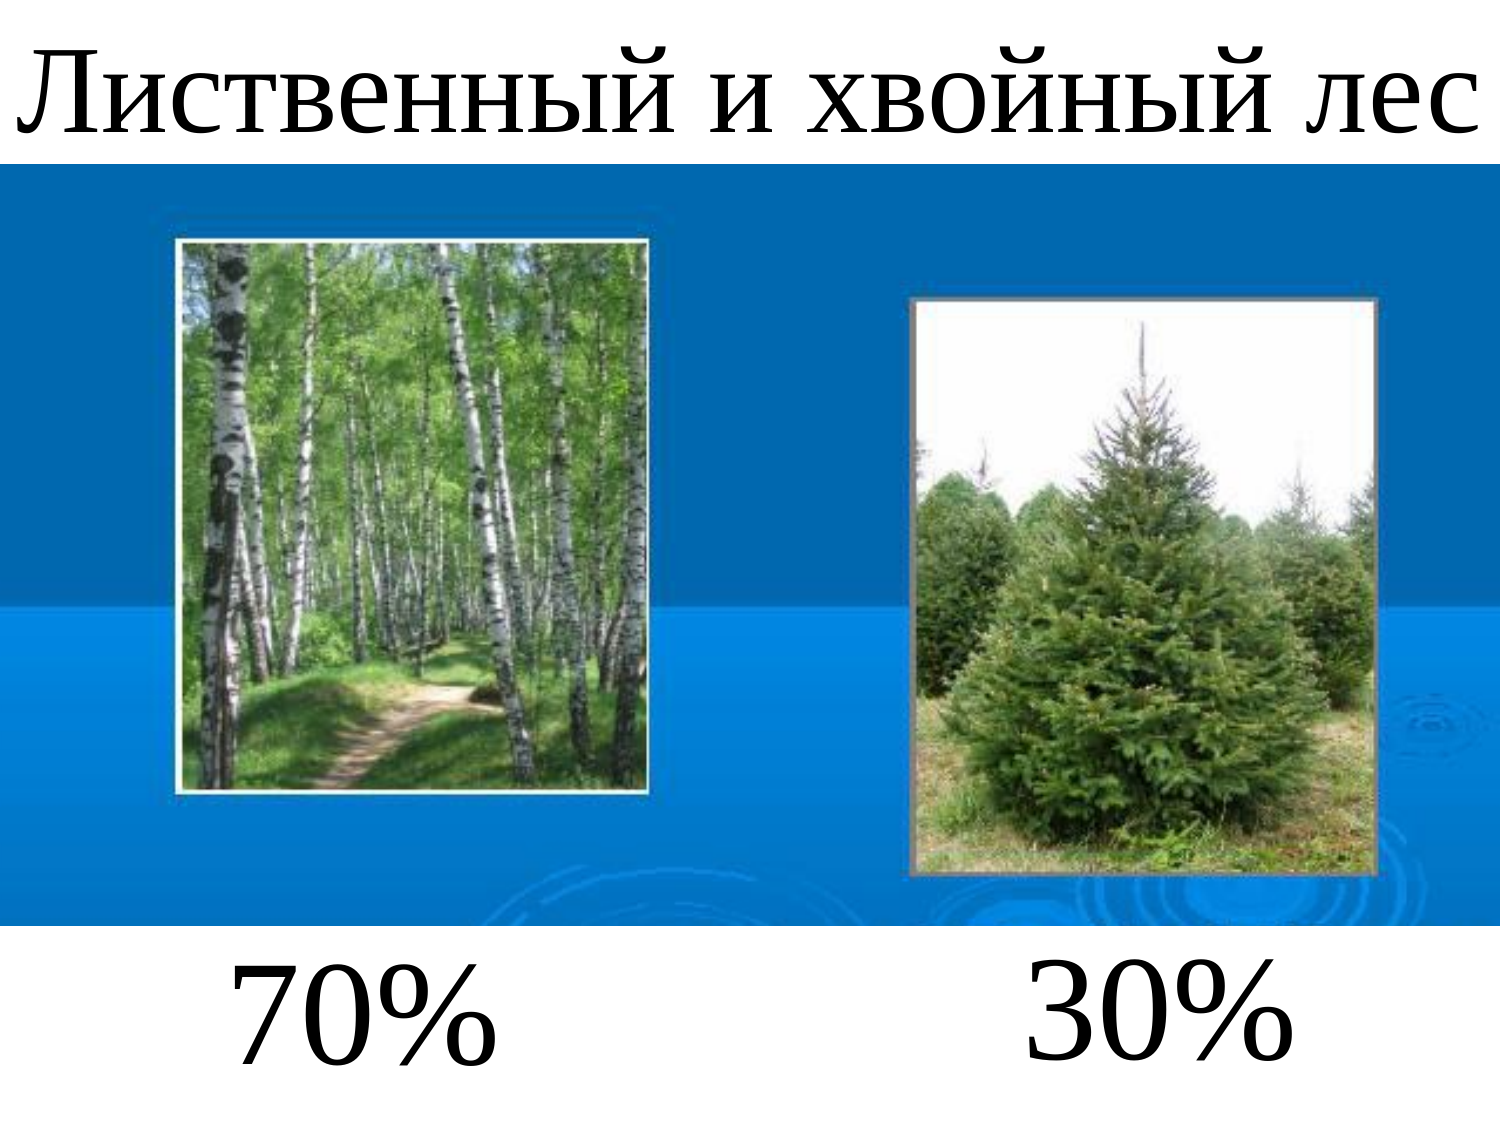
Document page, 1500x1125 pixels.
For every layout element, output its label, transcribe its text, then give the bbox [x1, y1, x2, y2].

text_box 30% [1007, 902, 1336, 1098]
picture [0, 165, 1500, 926]
text_box 70% [210, 890, 598, 1106]
text_box Лиственный и хвойный лес [0, 0, 1500, 165]
